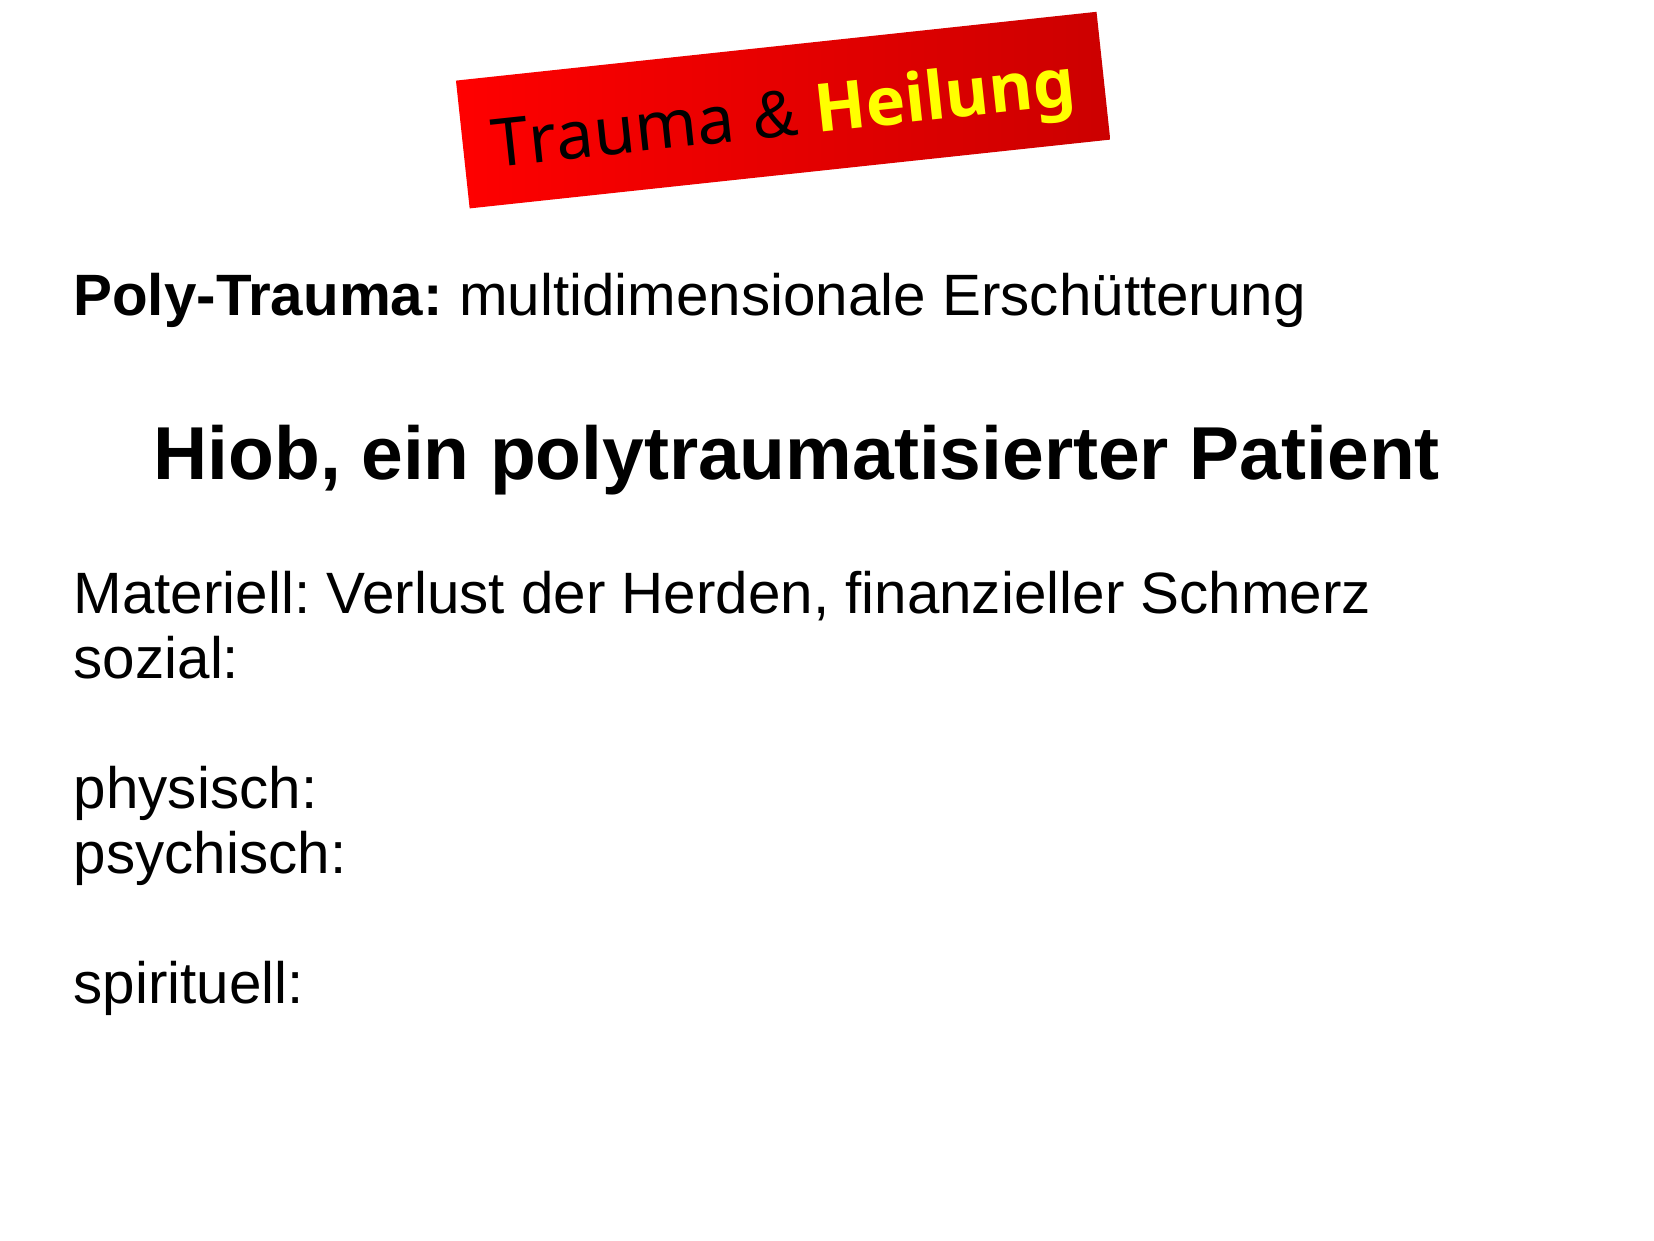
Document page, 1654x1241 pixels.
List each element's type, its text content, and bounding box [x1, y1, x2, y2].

text_box Poly-Trauma: multidimensionale Erschütterung Hiob, ein polytraumatisierter Patient Materiell: Verlust der Herden, finanzieller Schmerz sozial: physisch: psychisch: spirituell: [59, 254, 1536, 1088]
title Trauma & Heilung [455, 11, 1111, 209]
